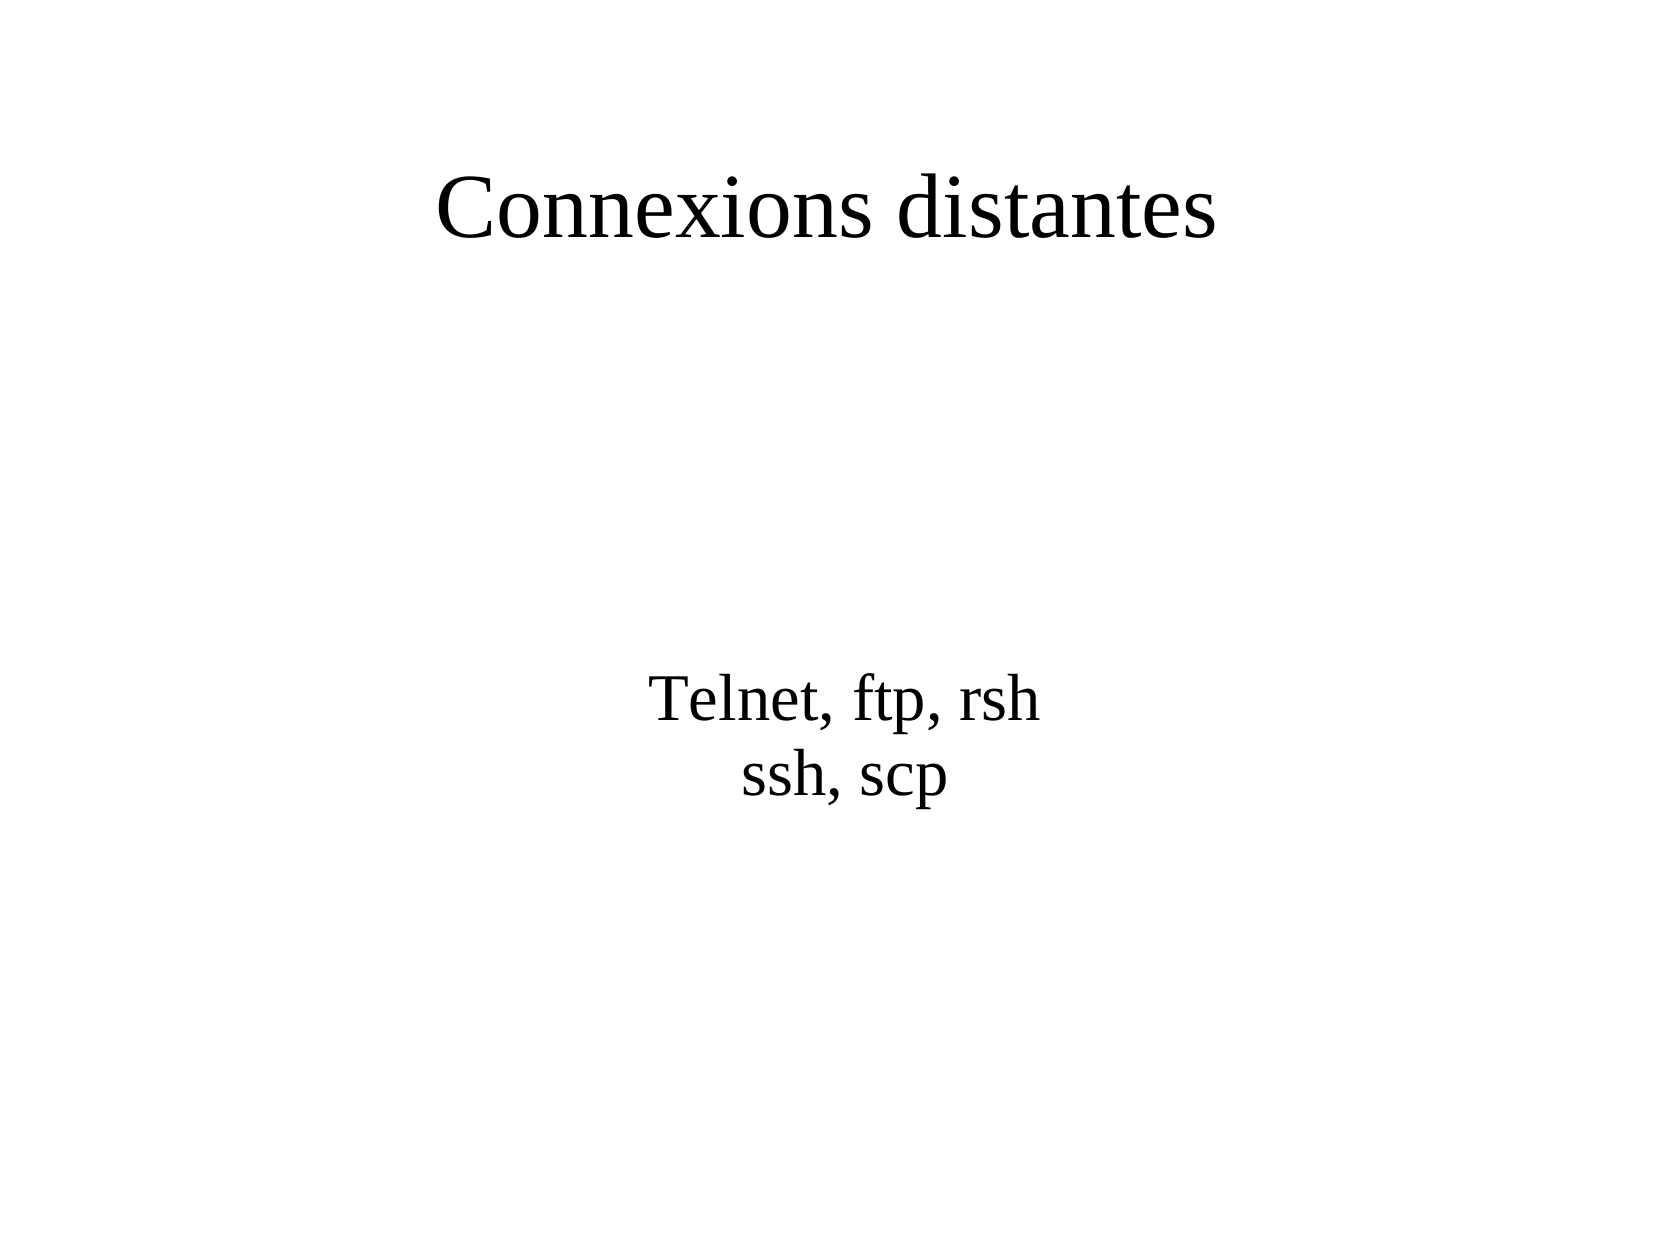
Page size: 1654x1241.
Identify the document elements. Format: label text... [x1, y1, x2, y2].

title Connexions distantes [121, 102, 1534, 311]
subtitle Telnet, ftp, rsh ssh, scp [121, 344, 1534, 1127]
